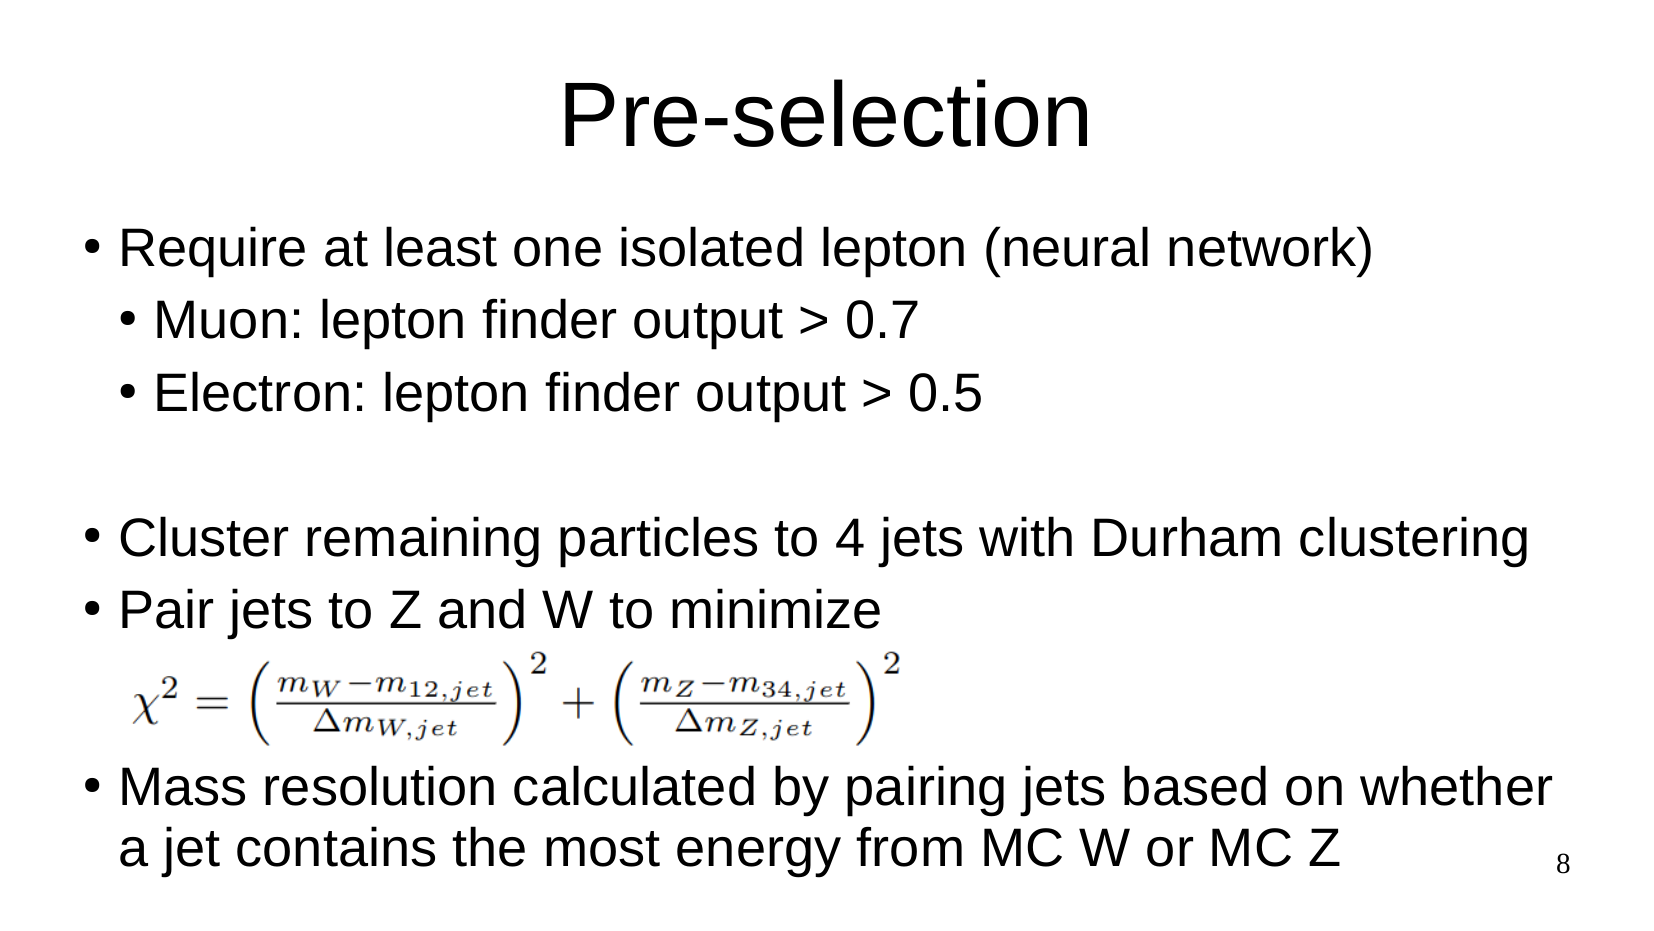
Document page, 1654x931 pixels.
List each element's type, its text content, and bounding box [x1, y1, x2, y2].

subtitle Require at least one isolated lepton (neural network) Muon: lepton finder output > 0.7 Electron: lepton finder output > 0.5 Cluster remaining particles to 4 jets with Durham clustering Pair jets to Z and W to minimize Mass resolution calculated by pairing jets based on whether a jet contains the most energy from MC W or MC Z [82, 217, 1571, 913]
title Pre-selection [82, 37, 1571, 193]
